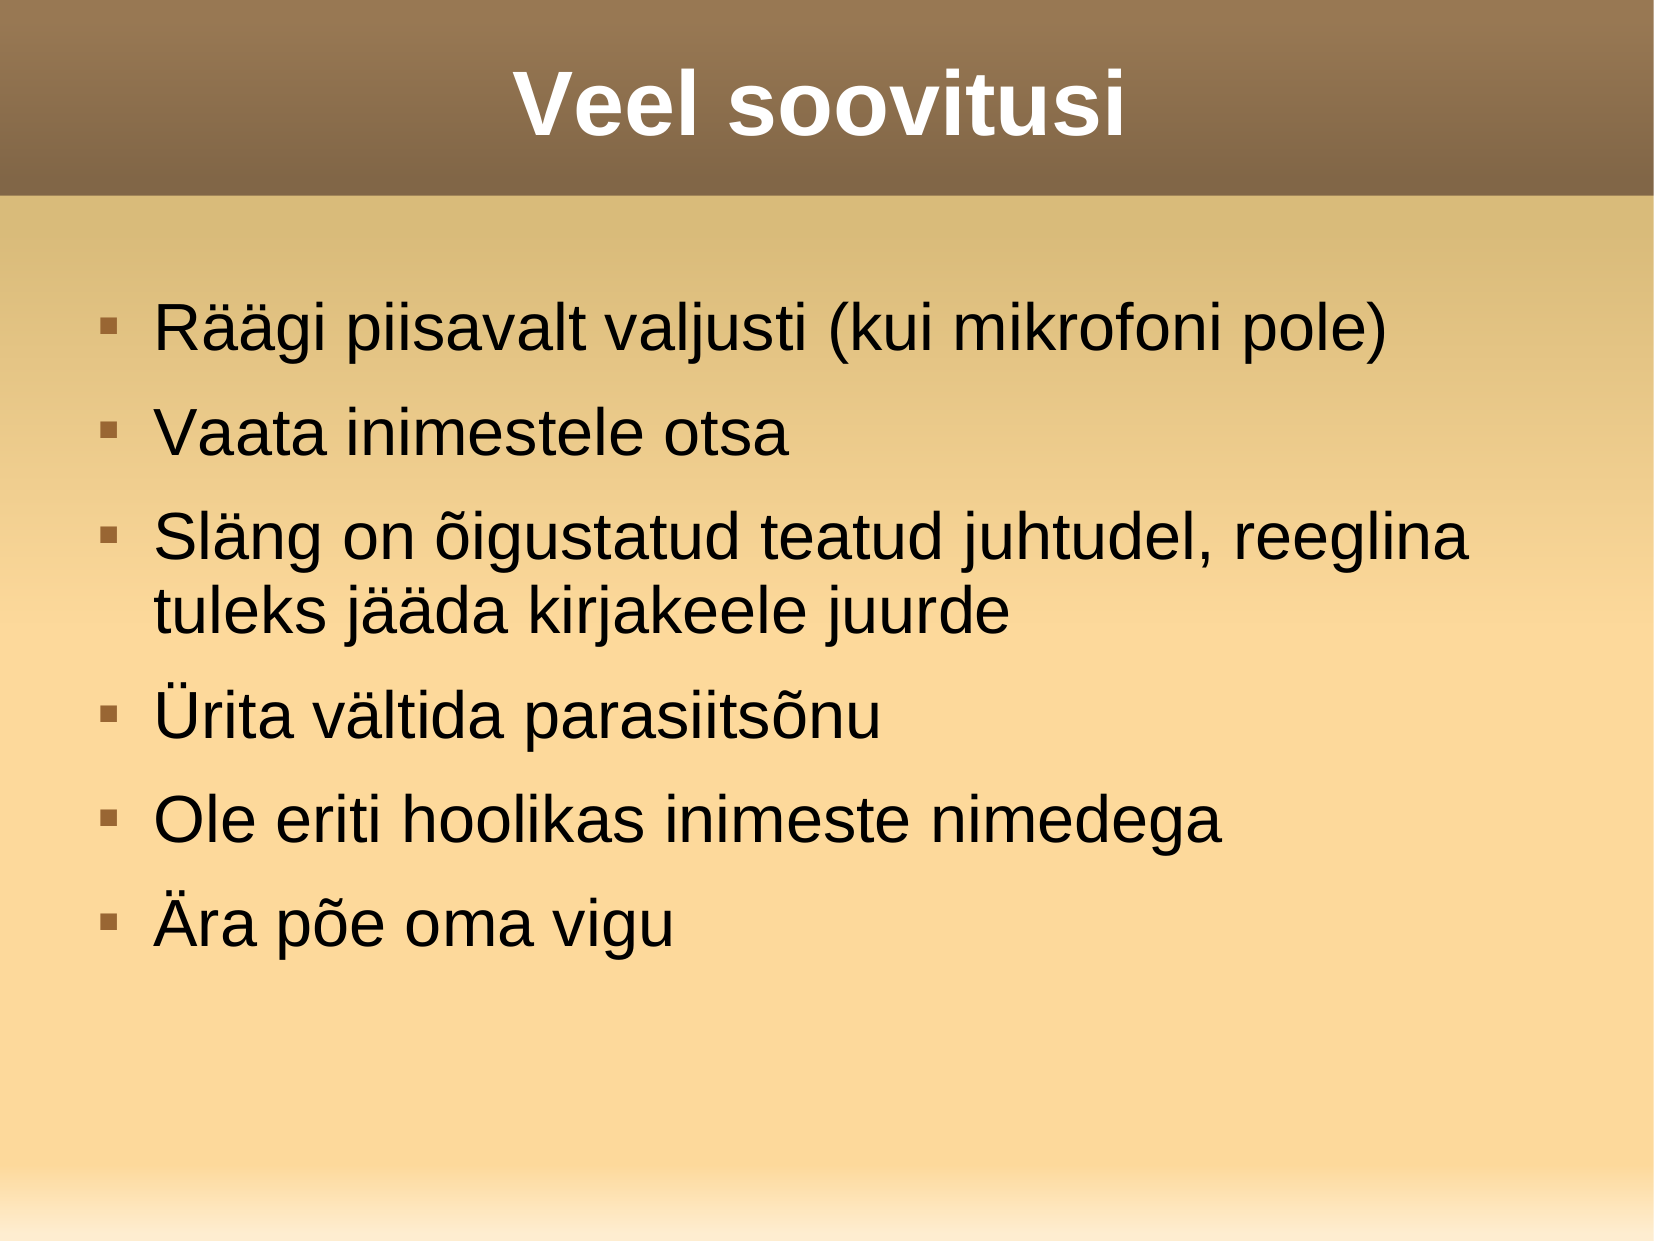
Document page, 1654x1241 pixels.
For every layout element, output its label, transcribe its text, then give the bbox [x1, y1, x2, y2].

list Räägi piisavalt valjusti (kui mikrofoni pole) Vaata inimestele otsa Släng on õigustatud teatud juhtudel, reeglina tuleks jääda kirjakeele juurde Ürita vältida parasiitsõnu Ole eriti hoolikas inimeste nimedega Ära põe oma vigu [82, 290, 1571, 1094]
picture [0, 0, 1654, 1241]
title Veel soovitusi [76, 7, 1565, 200]
